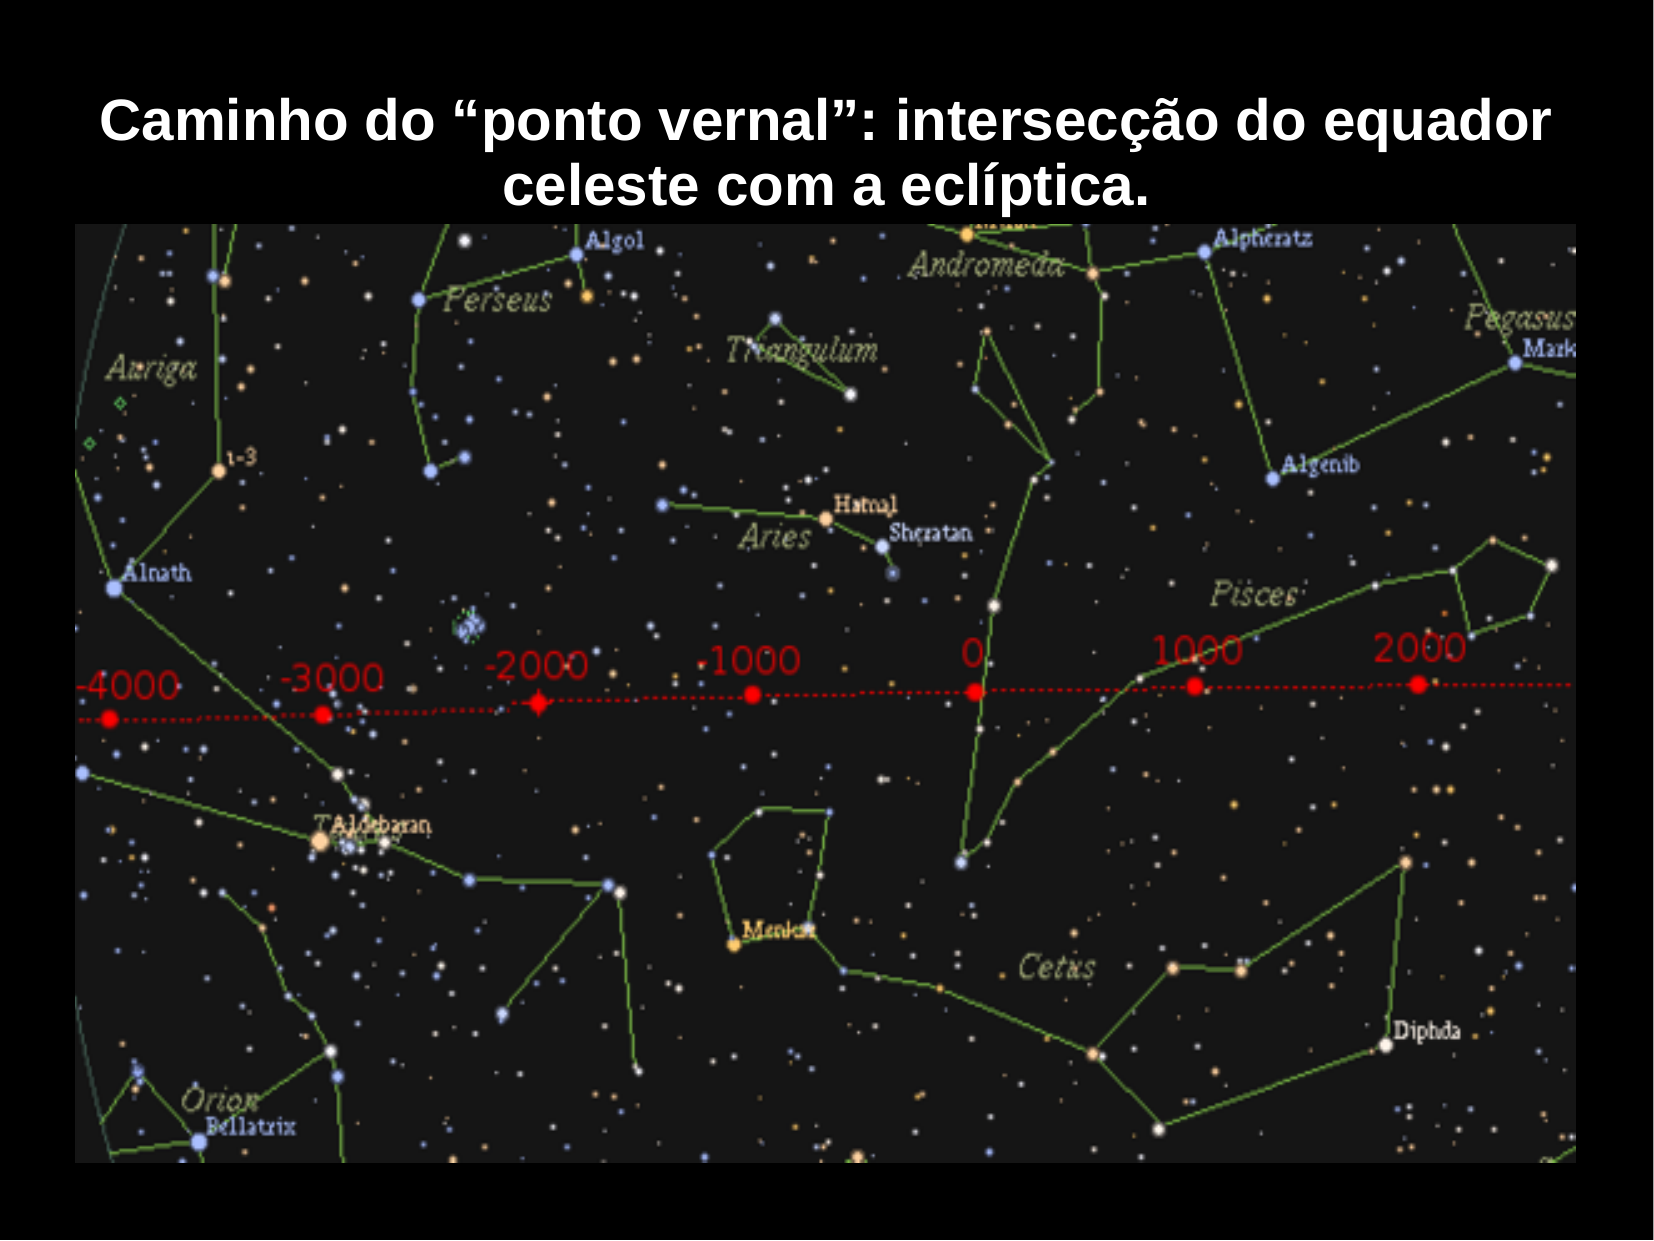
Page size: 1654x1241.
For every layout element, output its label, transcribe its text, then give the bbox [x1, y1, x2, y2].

picture [75, 224, 1576, 1163]
title Caminho do “ponto vernal”: intersecção do equador celeste com a eclíptica. [82, 56, 1571, 224]
